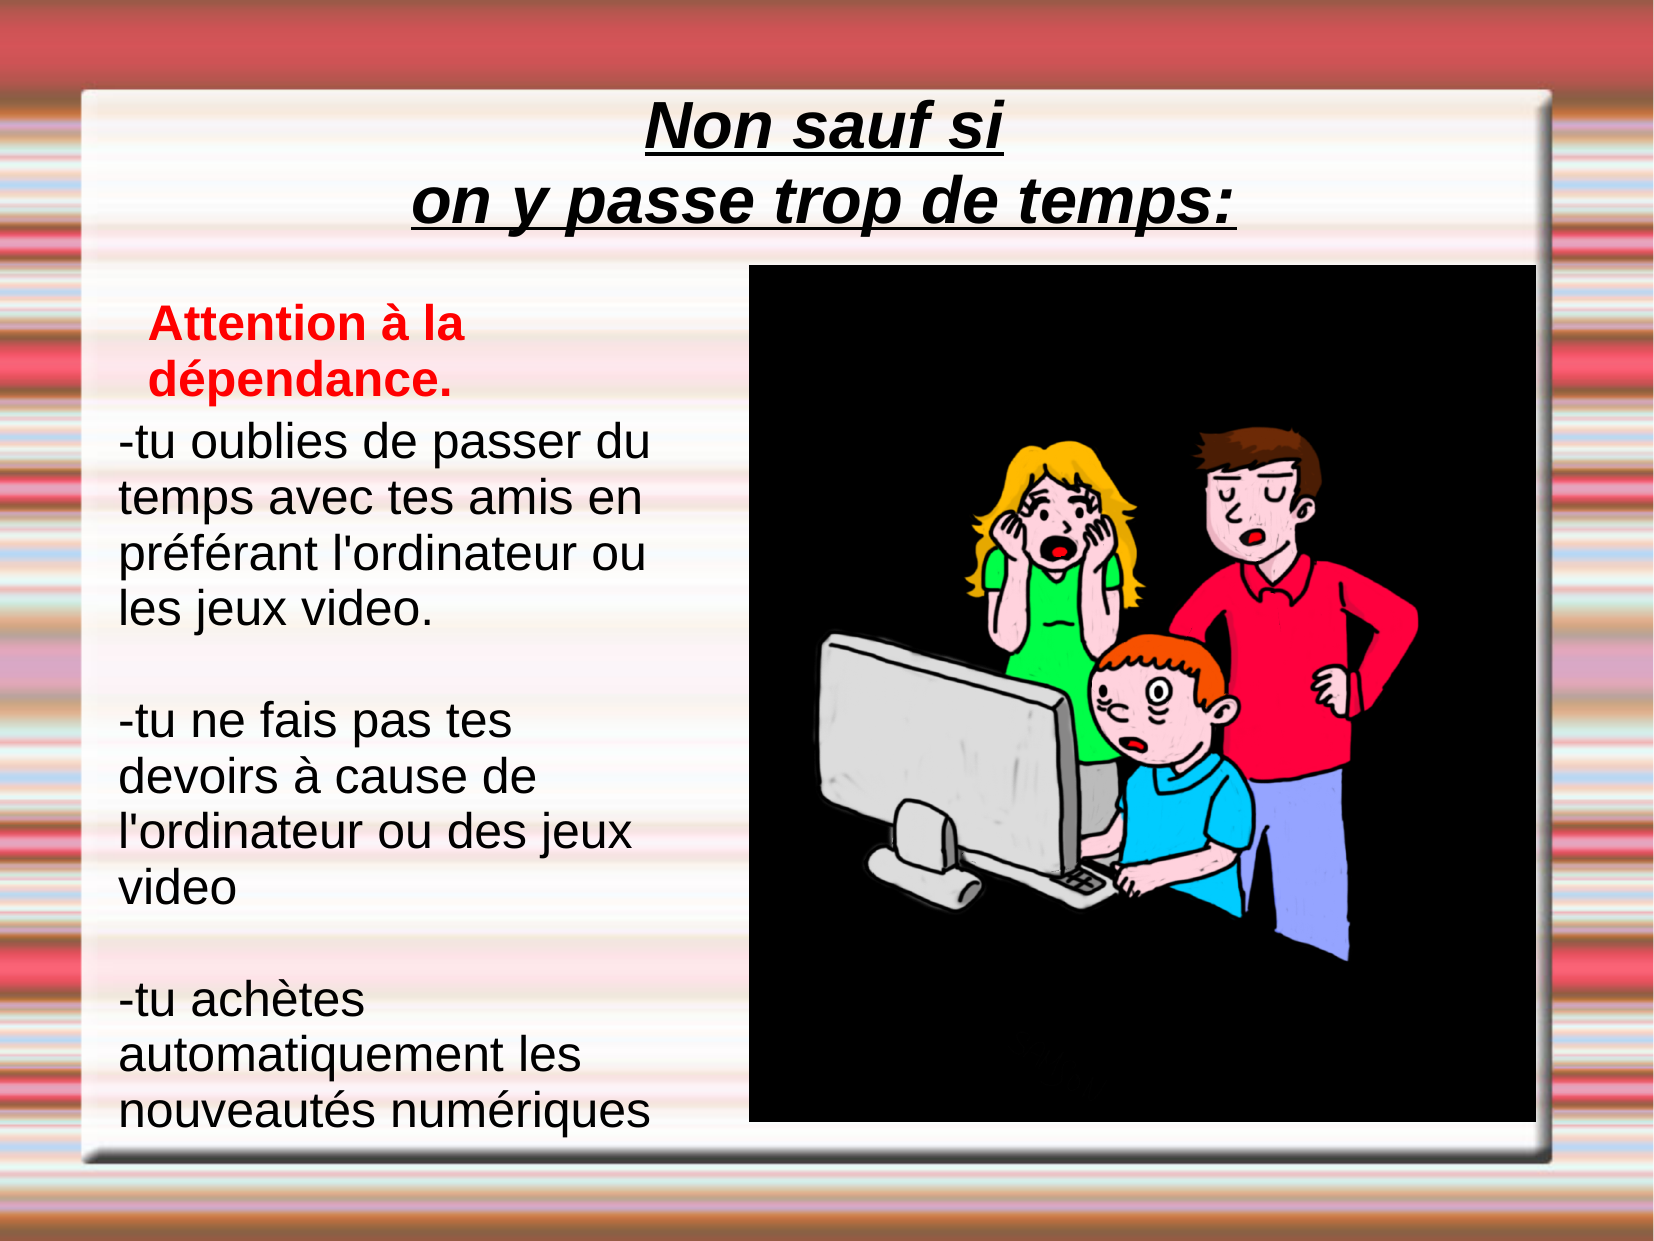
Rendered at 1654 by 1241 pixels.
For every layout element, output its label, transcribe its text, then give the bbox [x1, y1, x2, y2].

text_box -tu oublies de passer du temps avec tes amis en préférant l'ordinateur ou les jeux video. -tu ne fais pas tes devoirs à cause de l'ordinateur ou des jeux video -tu achètes automatiquement les nouveautés numériques [118, 413, 680, 1083]
picture [0, 0, 1654, 1241]
text_box Attention à la dépendance. [147, 295, 768, 410]
title Non sauf si on y passe trop de temps: [118, 59, 1531, 267]
